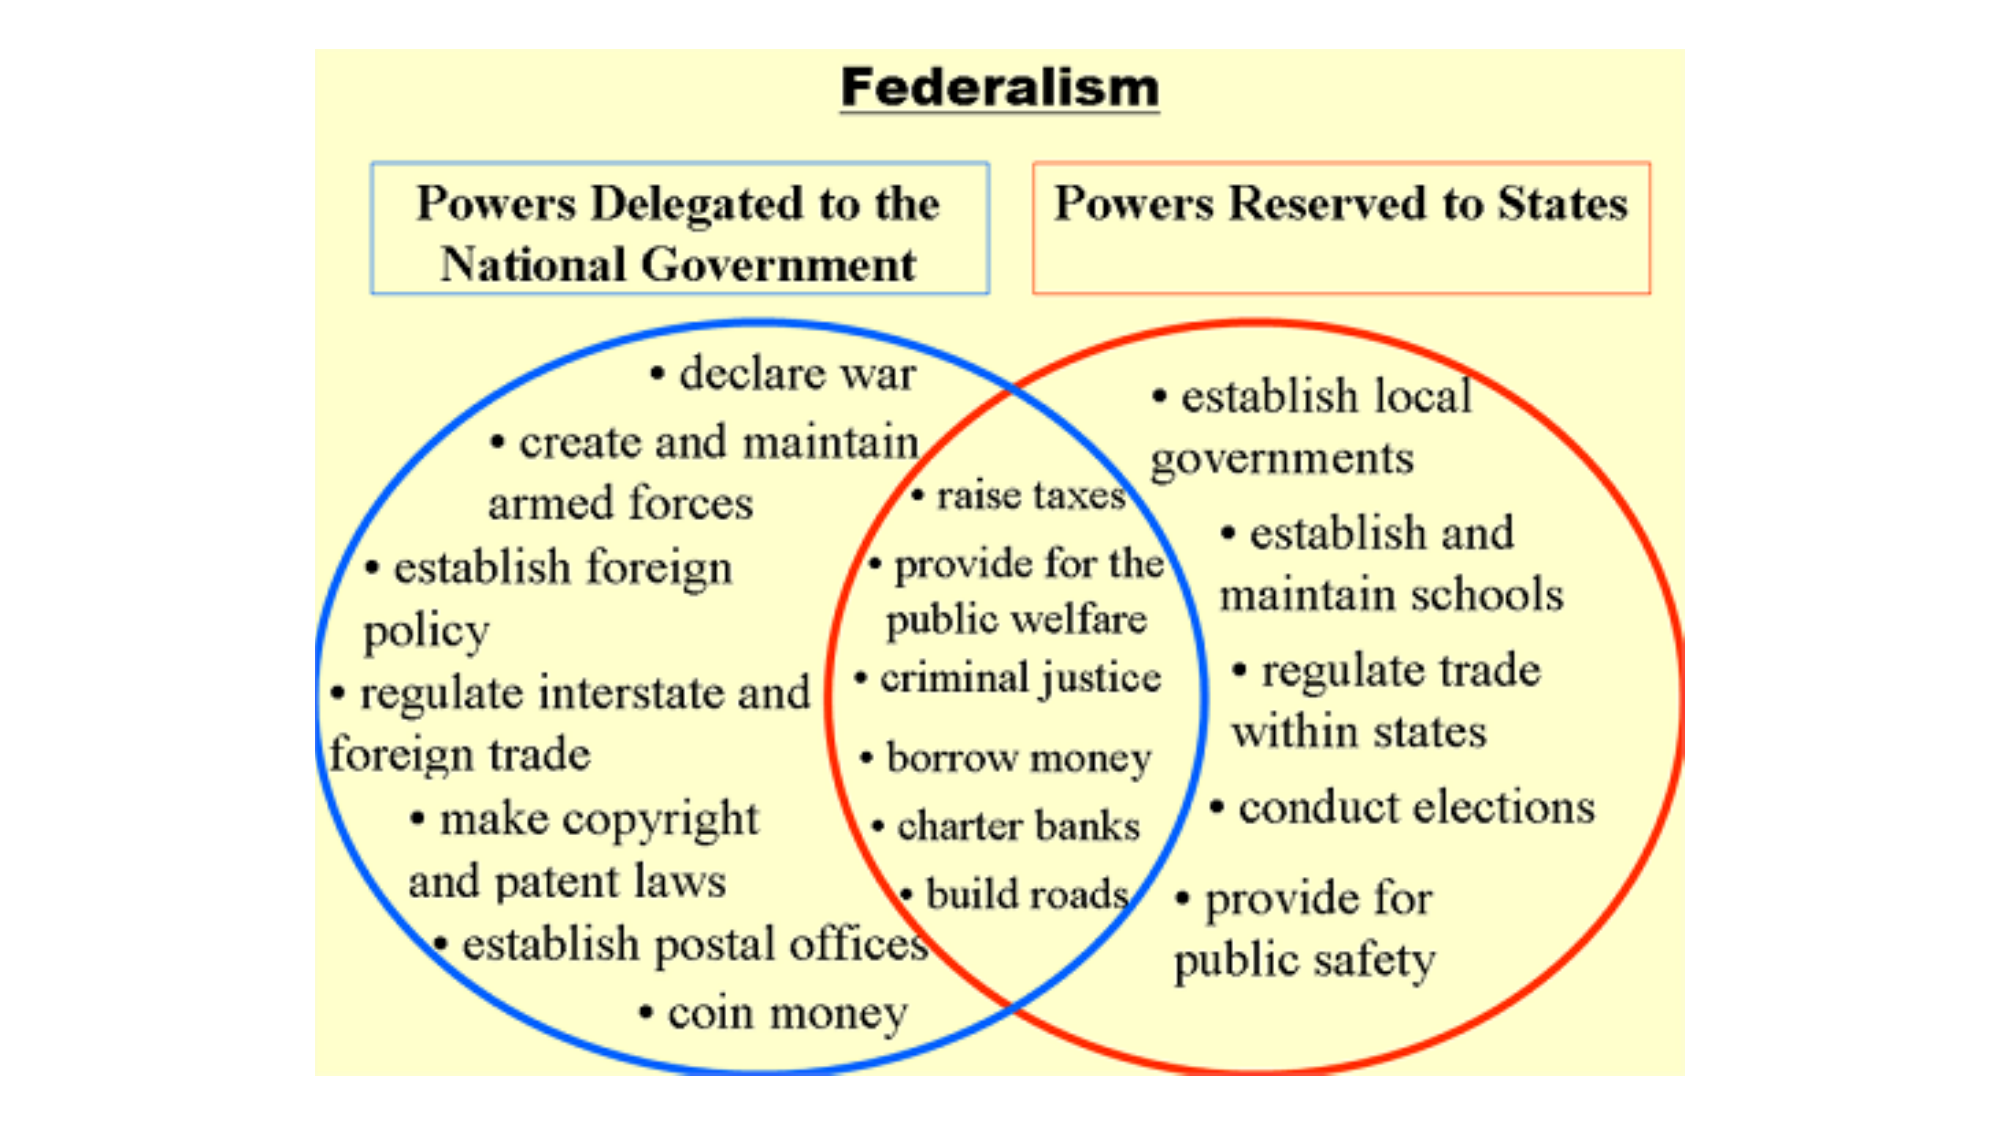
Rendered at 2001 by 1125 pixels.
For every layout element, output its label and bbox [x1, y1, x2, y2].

picture [315, 49, 1685, 1076]
